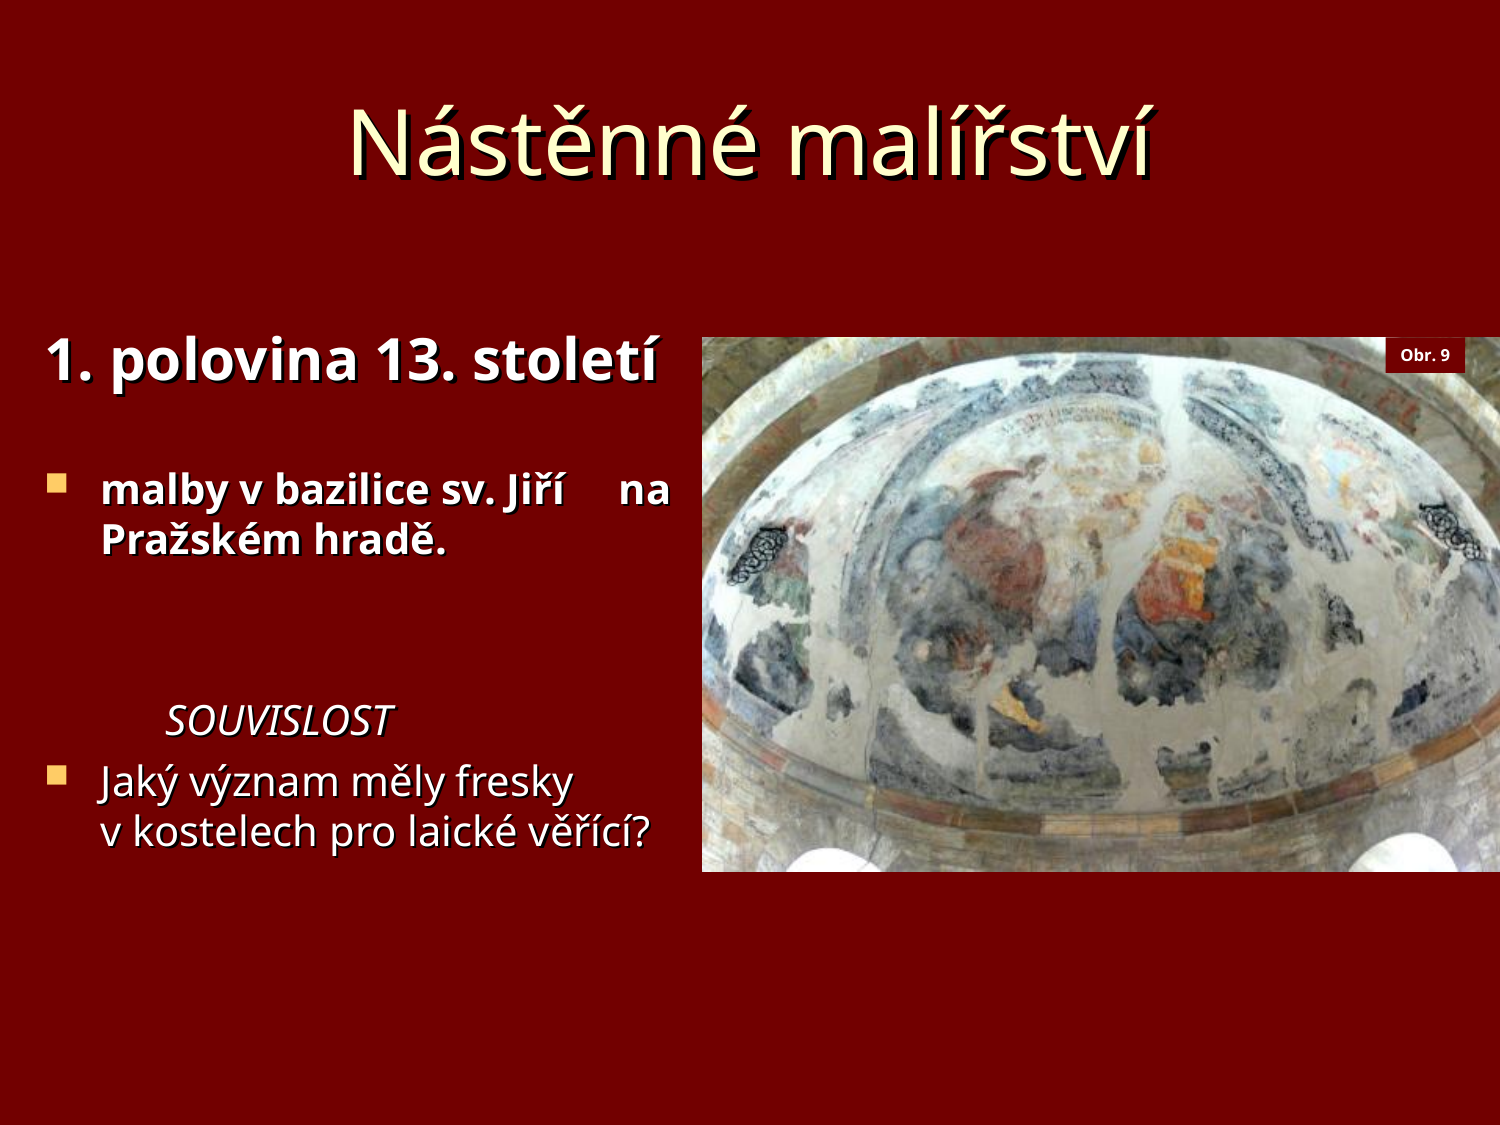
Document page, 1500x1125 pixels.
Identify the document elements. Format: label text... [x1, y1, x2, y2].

text_box [702, 338, 1500, 872]
text_box Obr. 9 [1385, 337, 1466, 373]
list 1. polovina 13. století malby v bazilice sv. Jiří na Pražském hradě. SOUVISLOST Jaký význam měly fresky v kostelech pro laické věřící? [29, 314, 703, 1052]
title Nástěnné malířství [75, 45, 1426, 233]
